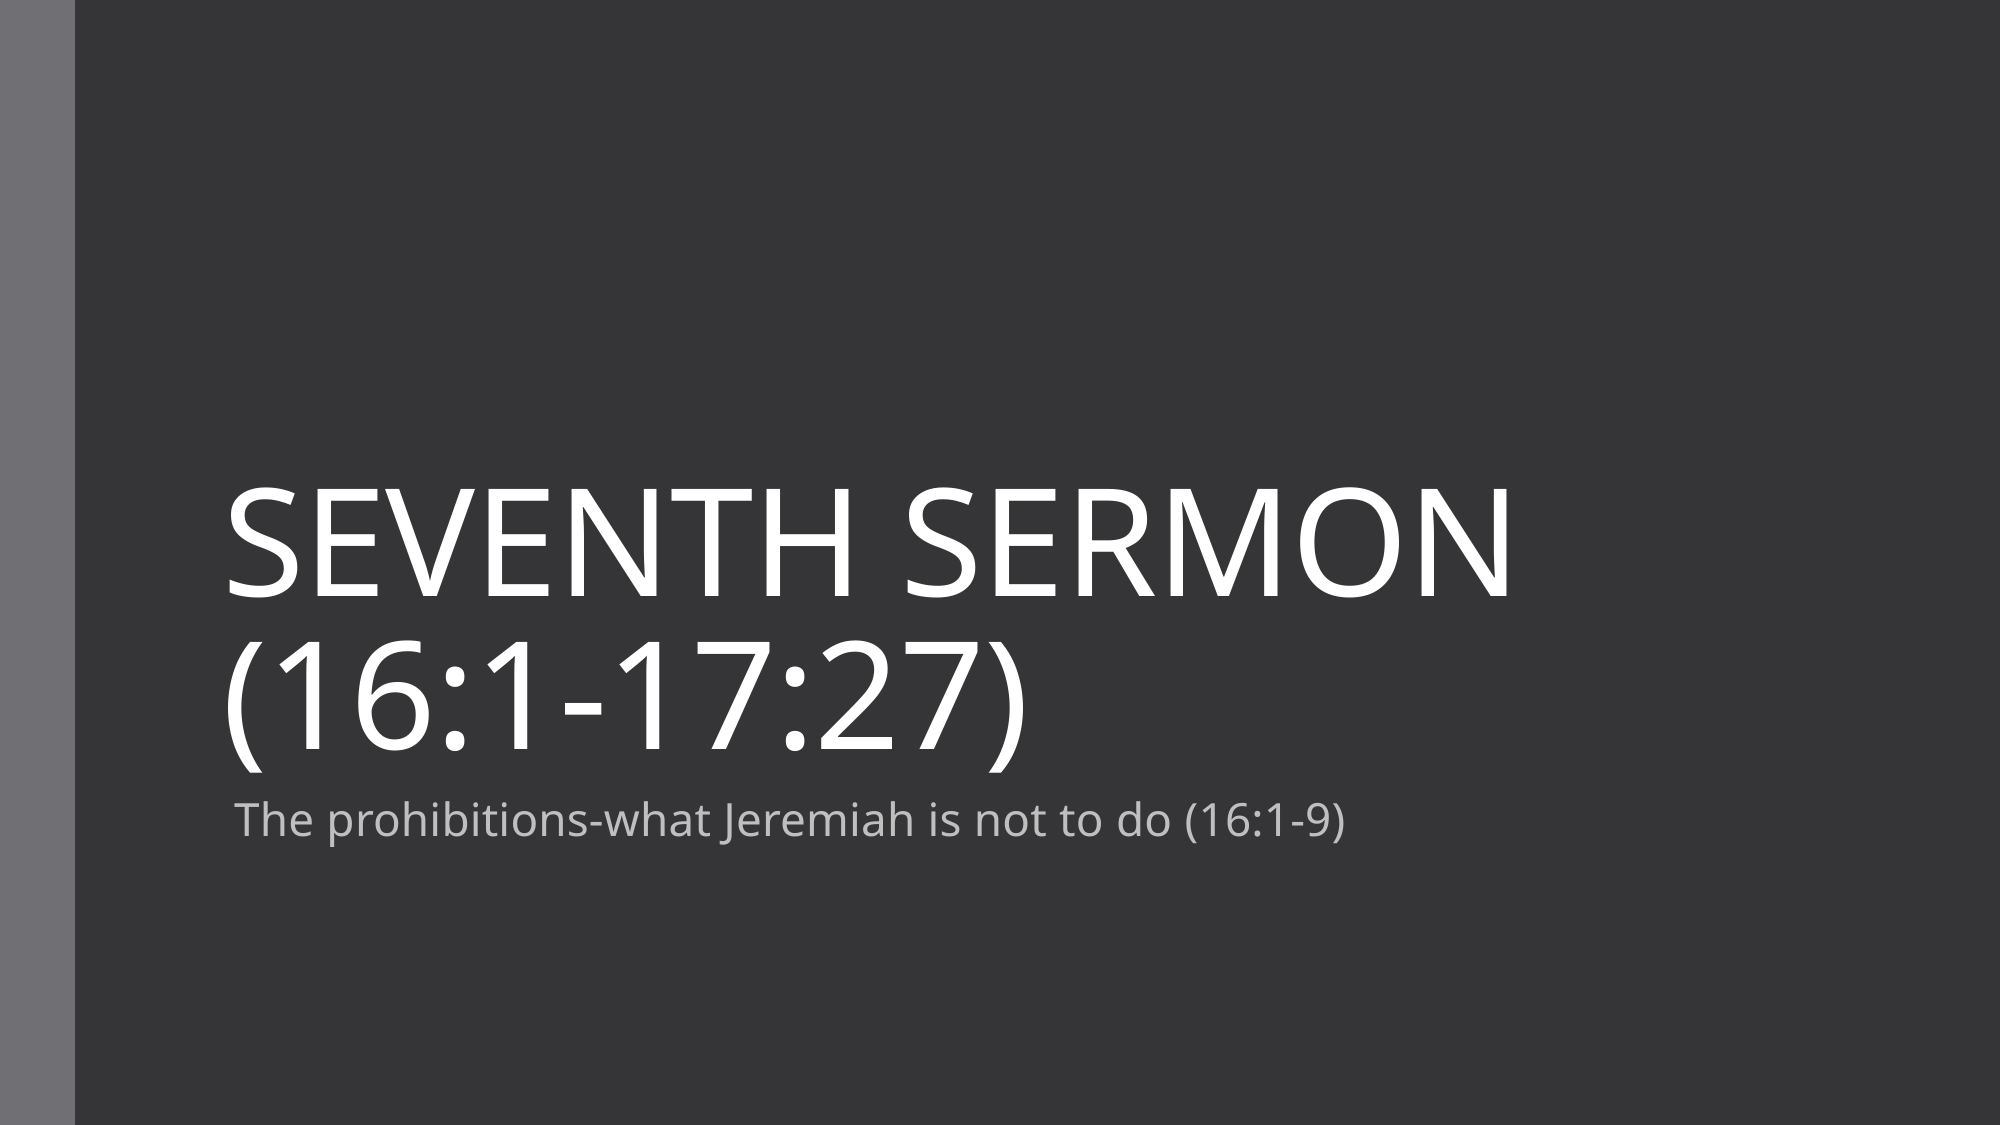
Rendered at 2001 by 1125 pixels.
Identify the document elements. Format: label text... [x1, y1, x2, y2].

title SEVENTH SERMON (16:1-17:27) [206, 124, 1752, 787]
subtitle The prohibitions-what Jeremiah is not to do (16:1-9) [206, 787, 1752, 1066]
